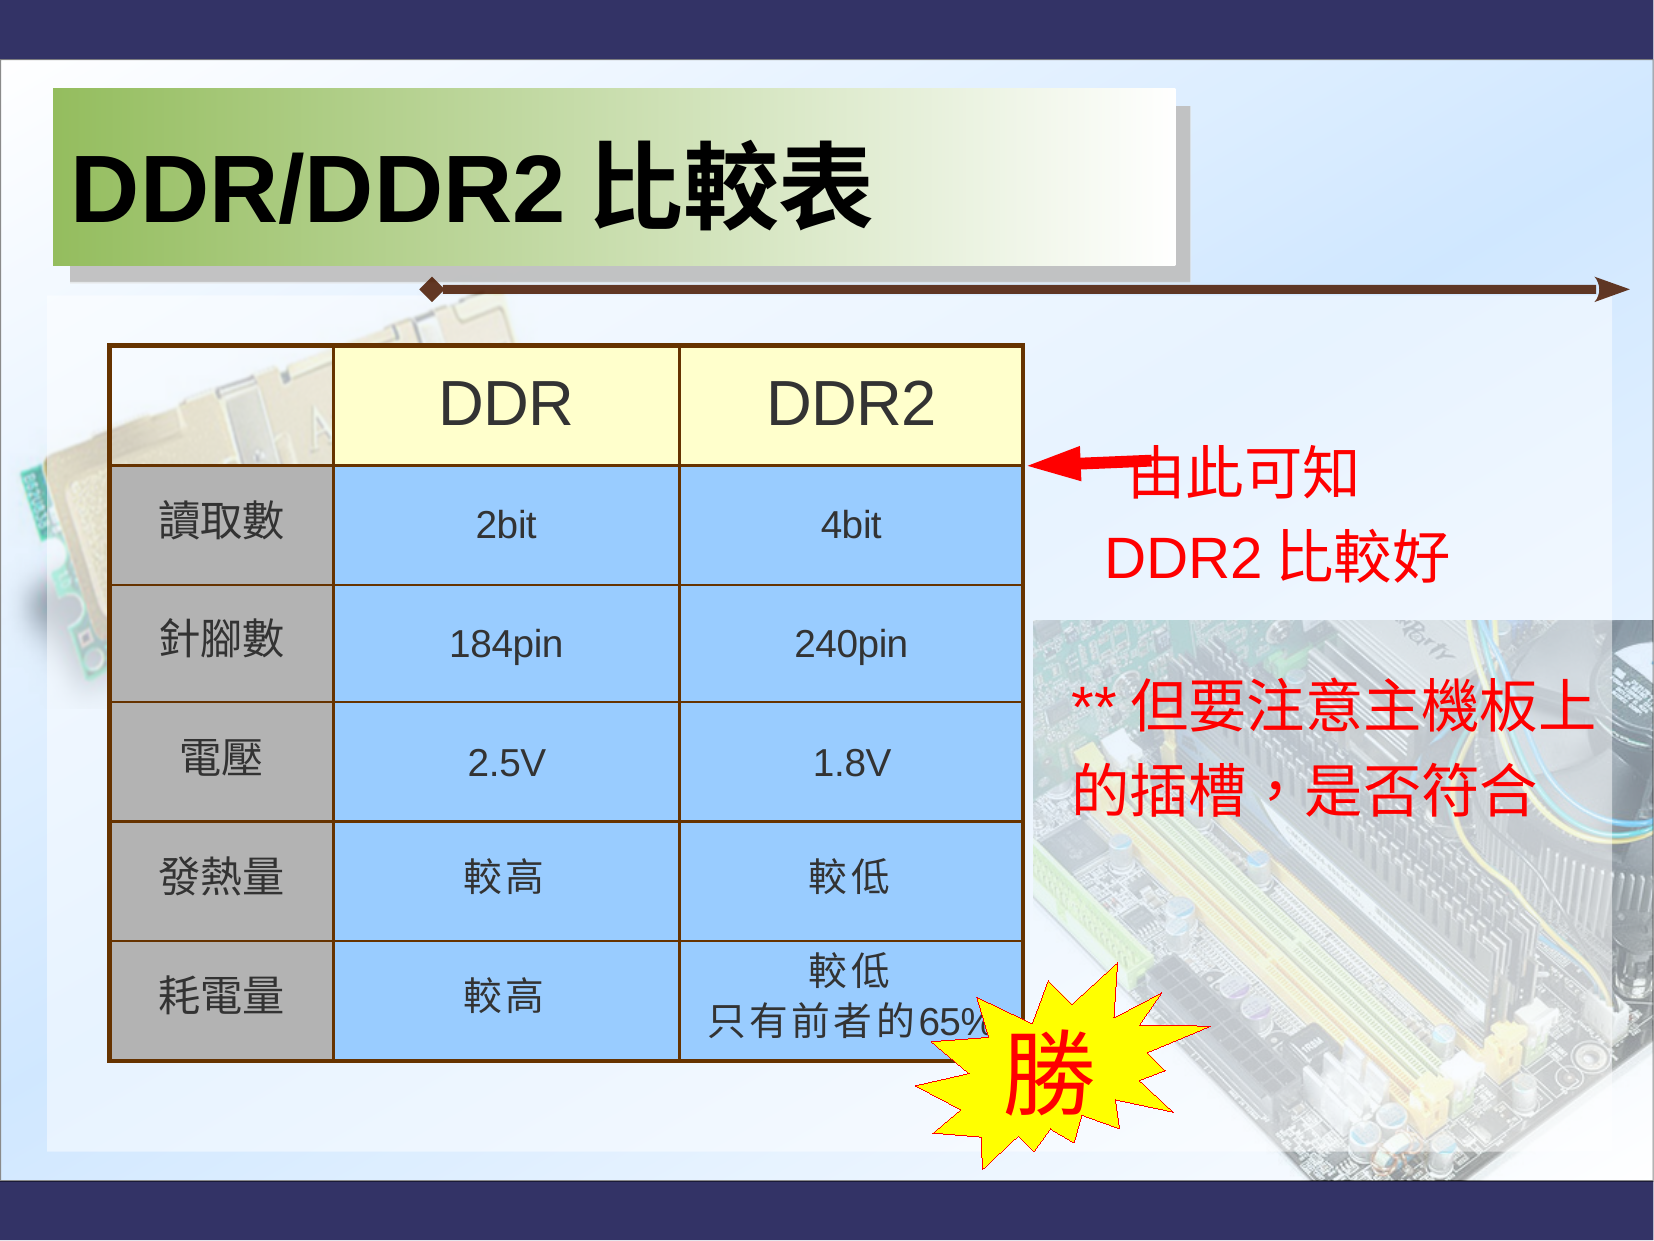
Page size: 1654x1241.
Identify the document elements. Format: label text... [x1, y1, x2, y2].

title DDR/DDR2比較表 [70, 76, 1654, 284]
text_box 由此可知 DDR2比較好 **但要注意主機板上 的插槽，是否符合 [1057, 419, 1648, 783]
text_box 勝 [915, 962, 1211, 1170]
chart [106, 342, 1028, 1063]
